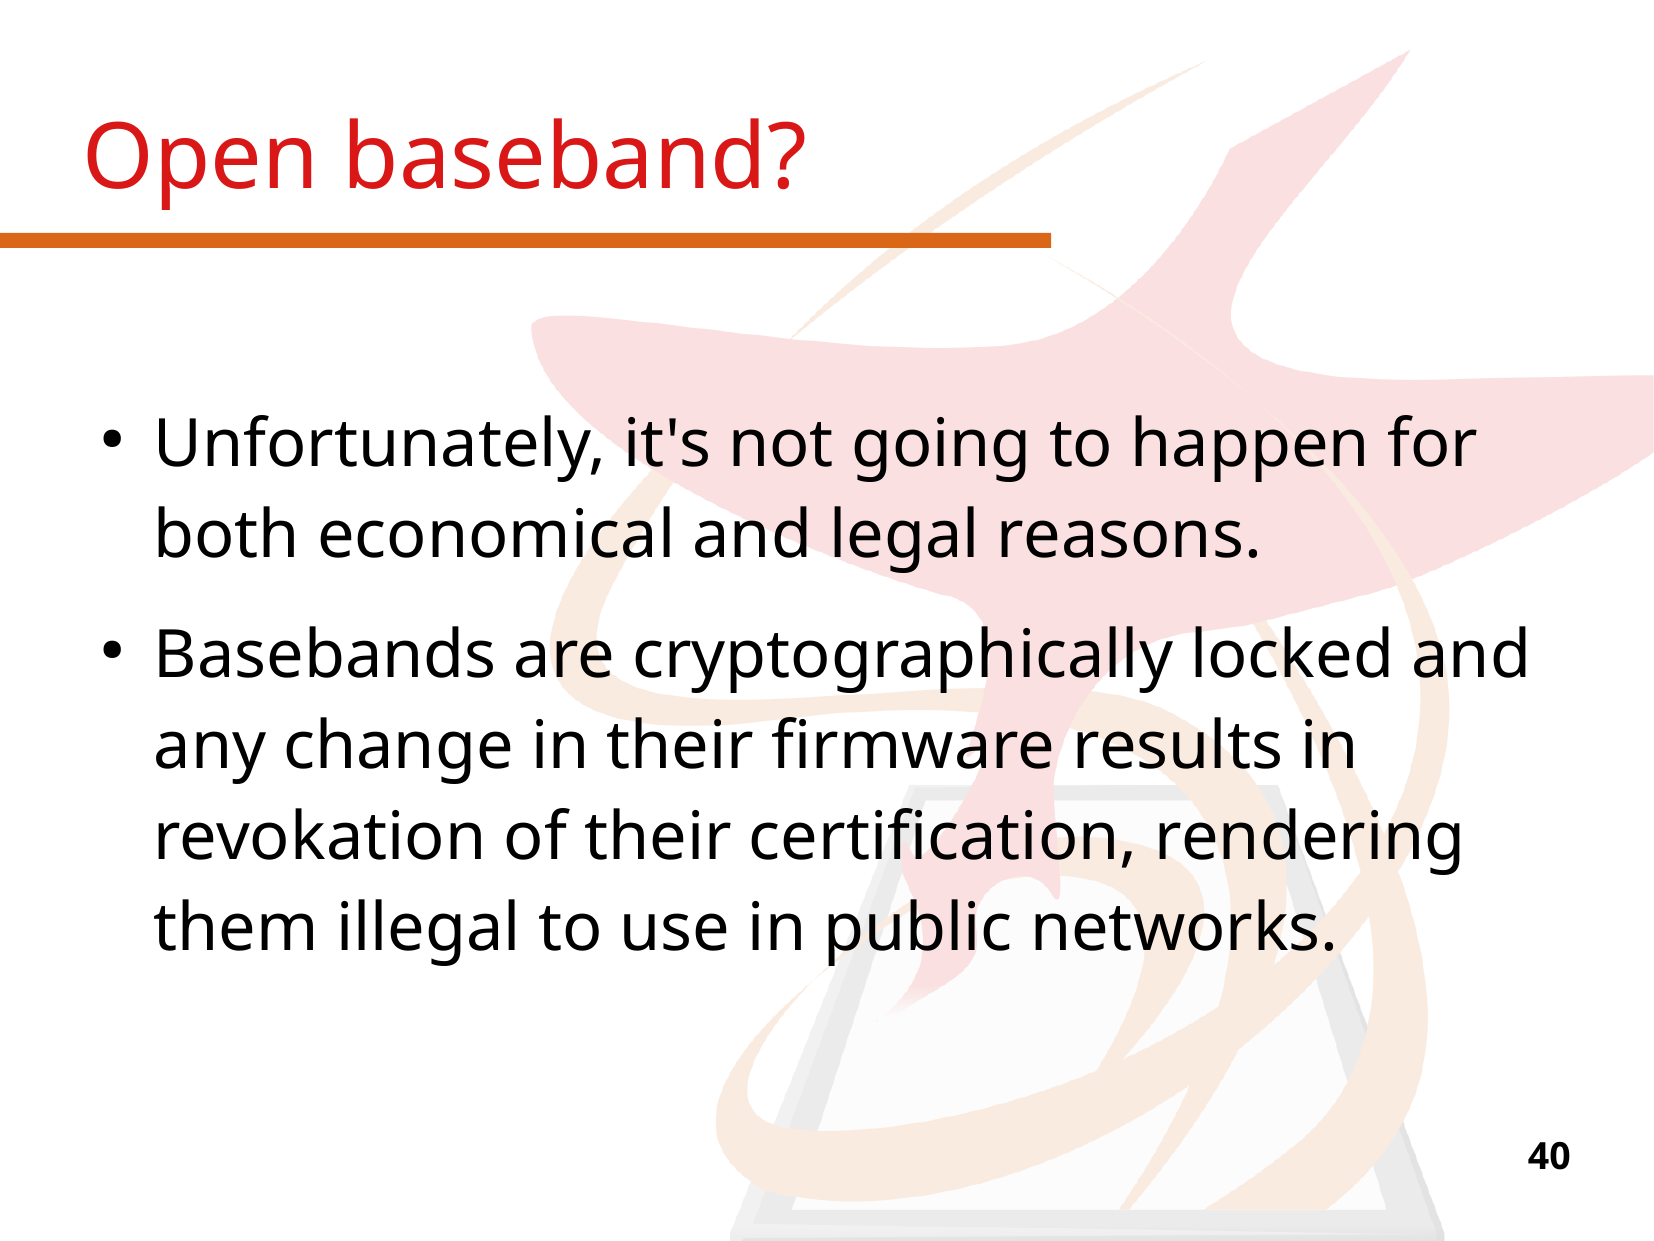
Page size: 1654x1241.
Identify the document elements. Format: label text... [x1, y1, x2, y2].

picture [531, 49, 1654, 1241]
title Open baseband? [82, 49, 1571, 257]
list Unfortunately, it's not going to happen for both economical and legal reasons. Basebands are cryptographically locked and any change in their firmware results in revokation of their certification, rendering them illegal to use in public networks. [82, 290, 1571, 1075]
